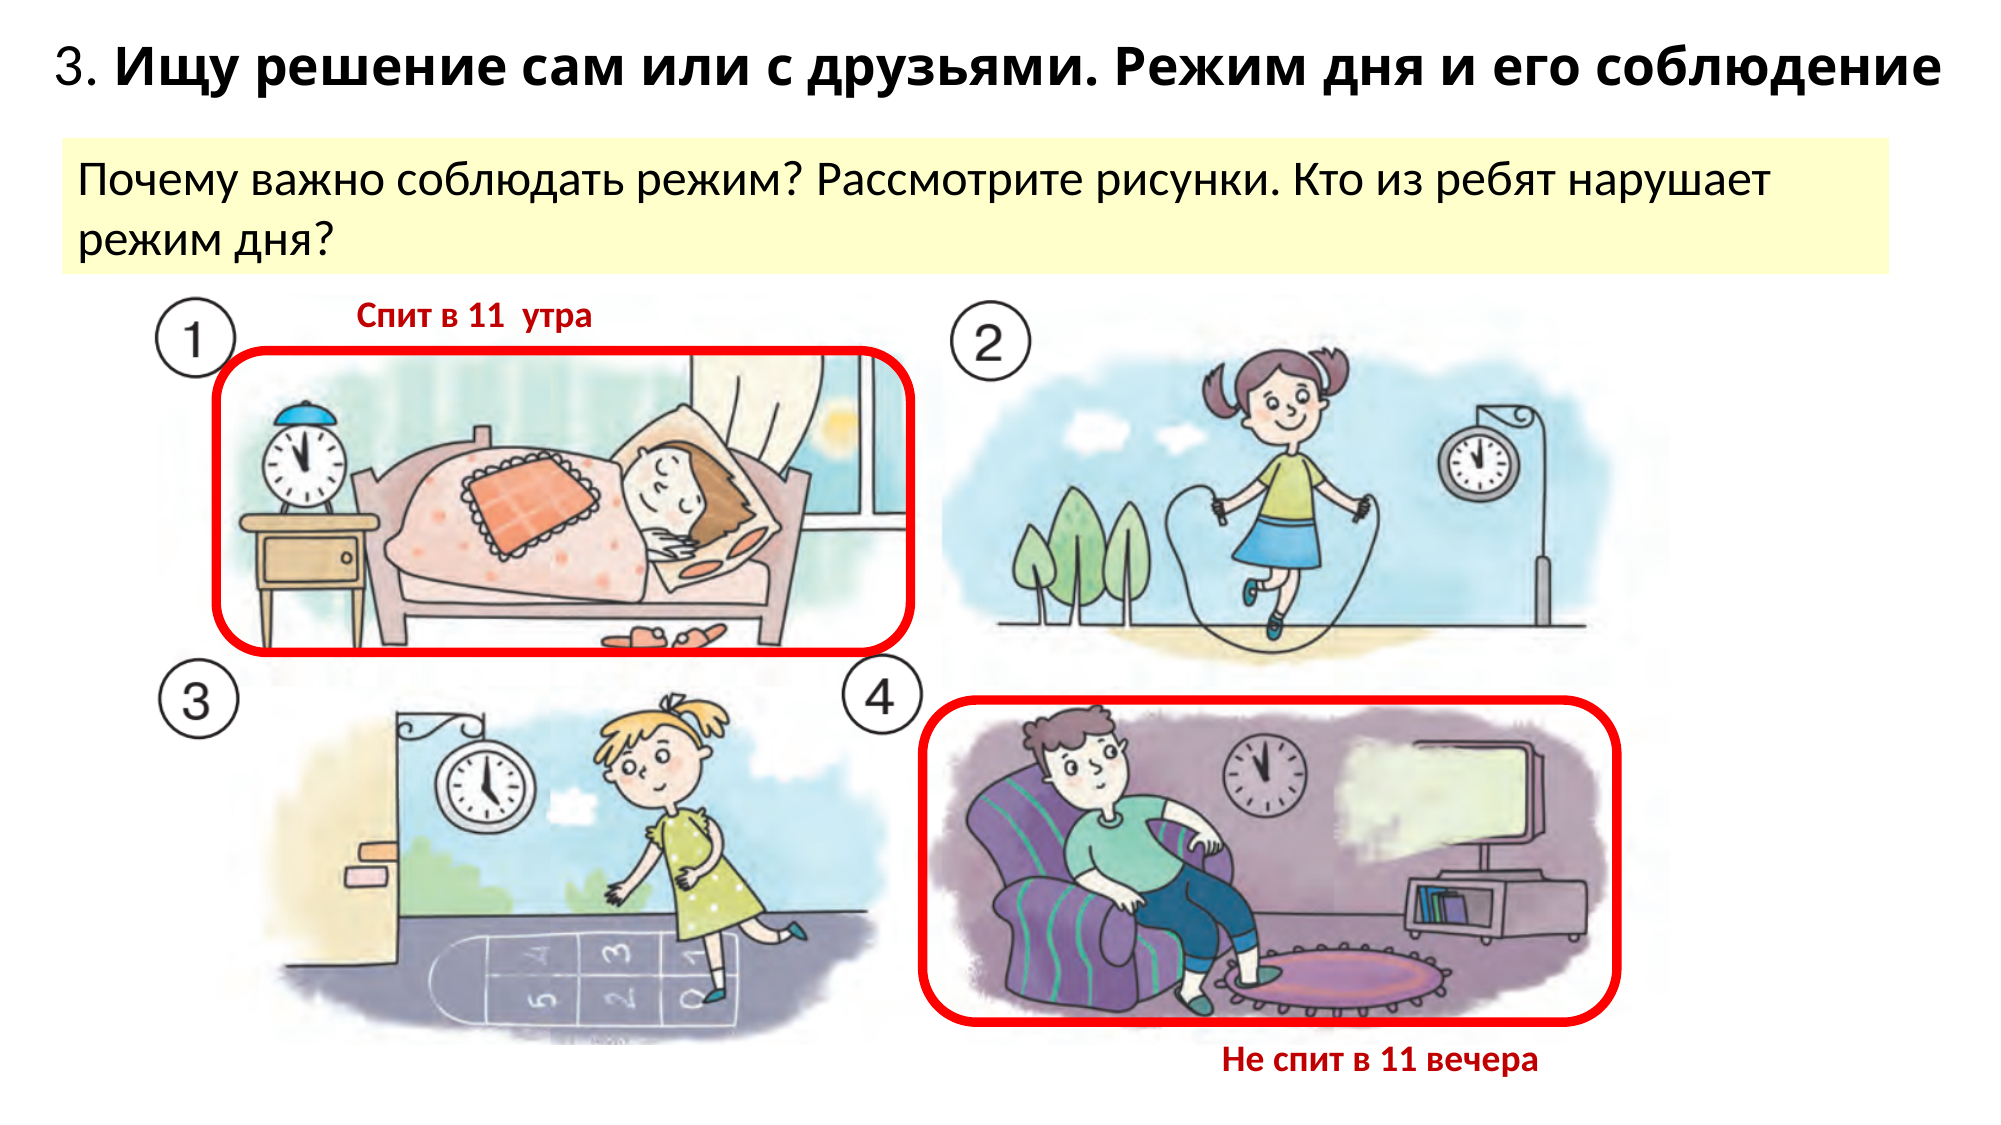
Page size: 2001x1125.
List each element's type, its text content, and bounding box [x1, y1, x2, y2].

picture [928, 705, 1612, 1017]
picture [111, 274, 1706, 1046]
title 3. Ищу решение сам или с друзьями. Режим дня и его соблюдение [38, 22, 1962, 110]
text_box Спит в 11 утра [341, 282, 612, 343]
text_box Почему важно соблюдать режим? Рассмотрите рисунки. Кто из ребят нарушает режим дня? [62, 137, 1889, 275]
text_box Не спит в 11 вечера [1206, 1026, 1558, 1087]
